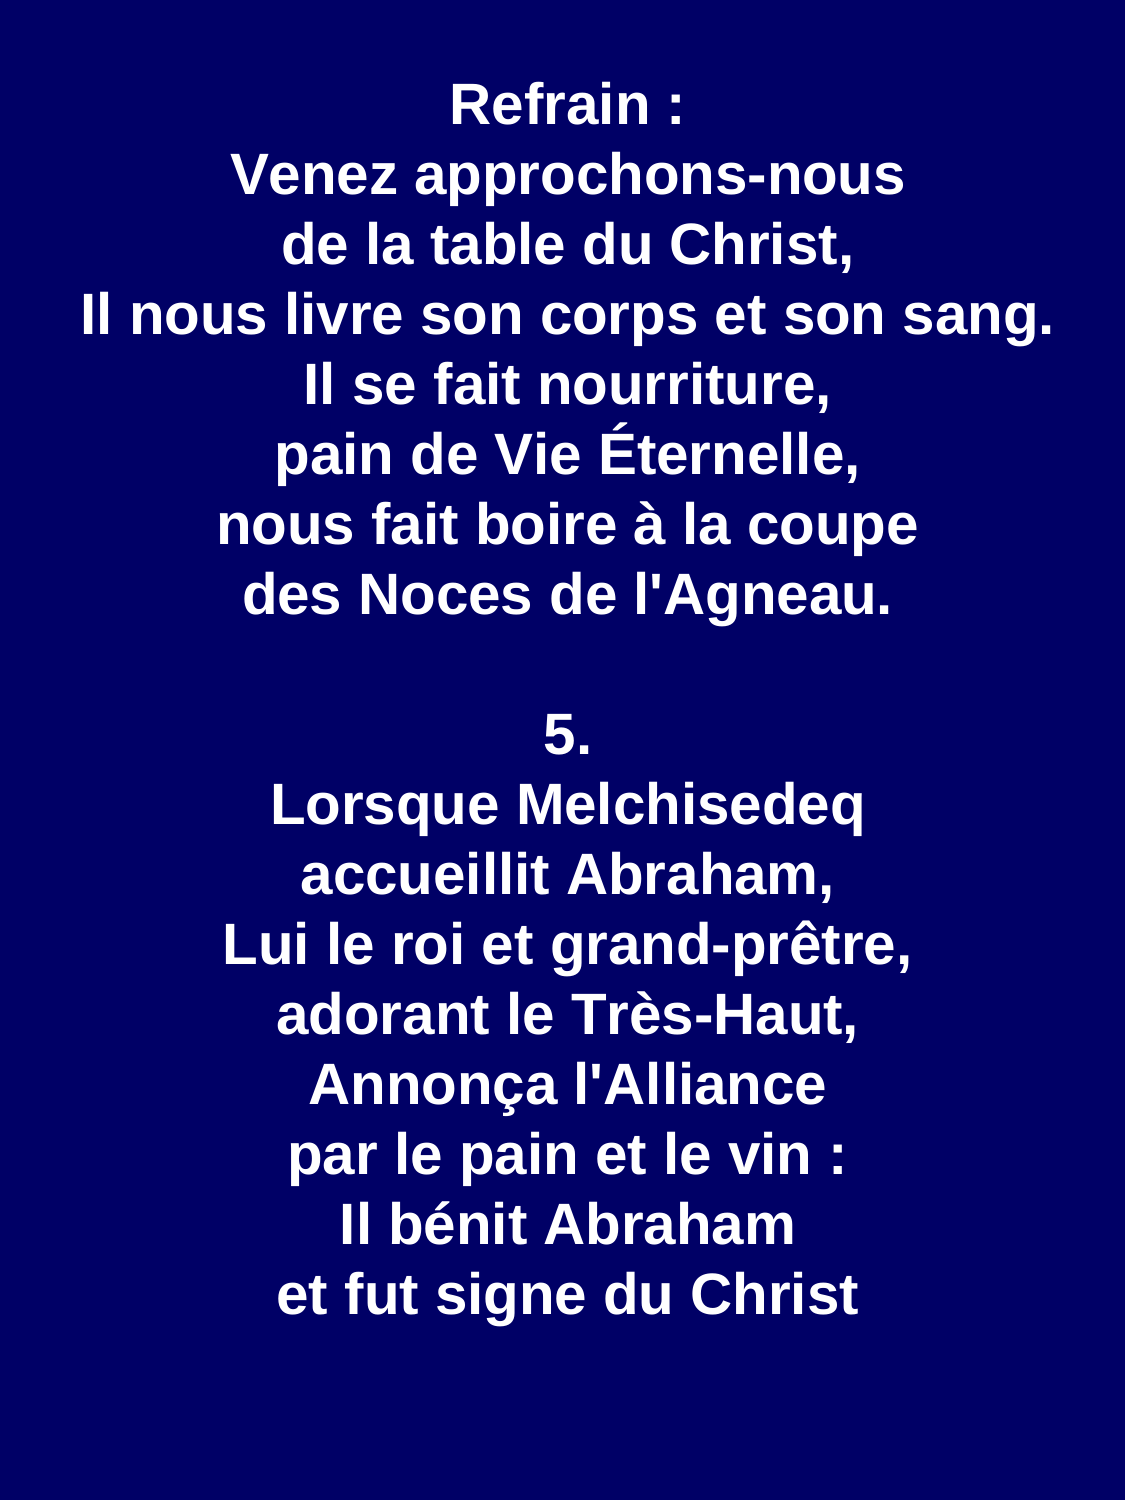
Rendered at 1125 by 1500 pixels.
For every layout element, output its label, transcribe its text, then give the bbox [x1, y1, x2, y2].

text_box Refrain : Venez approchons-nous de la table du Christ, Il nous livre son corps et son sang. Il se fait nourriture, pain de Vie Éternelle, nous fait boire à la coupe des Noces de l'Agneau. 5. Lorsque Melchisedeq accueillit Abraham, Lui le roi et grand-prêtre, adorant le Très-Haut, Annonça l'Alliance par le pain et le vin : Il bénit Abraham et fut signe du Christ [0, 59, 1125, 1500]
